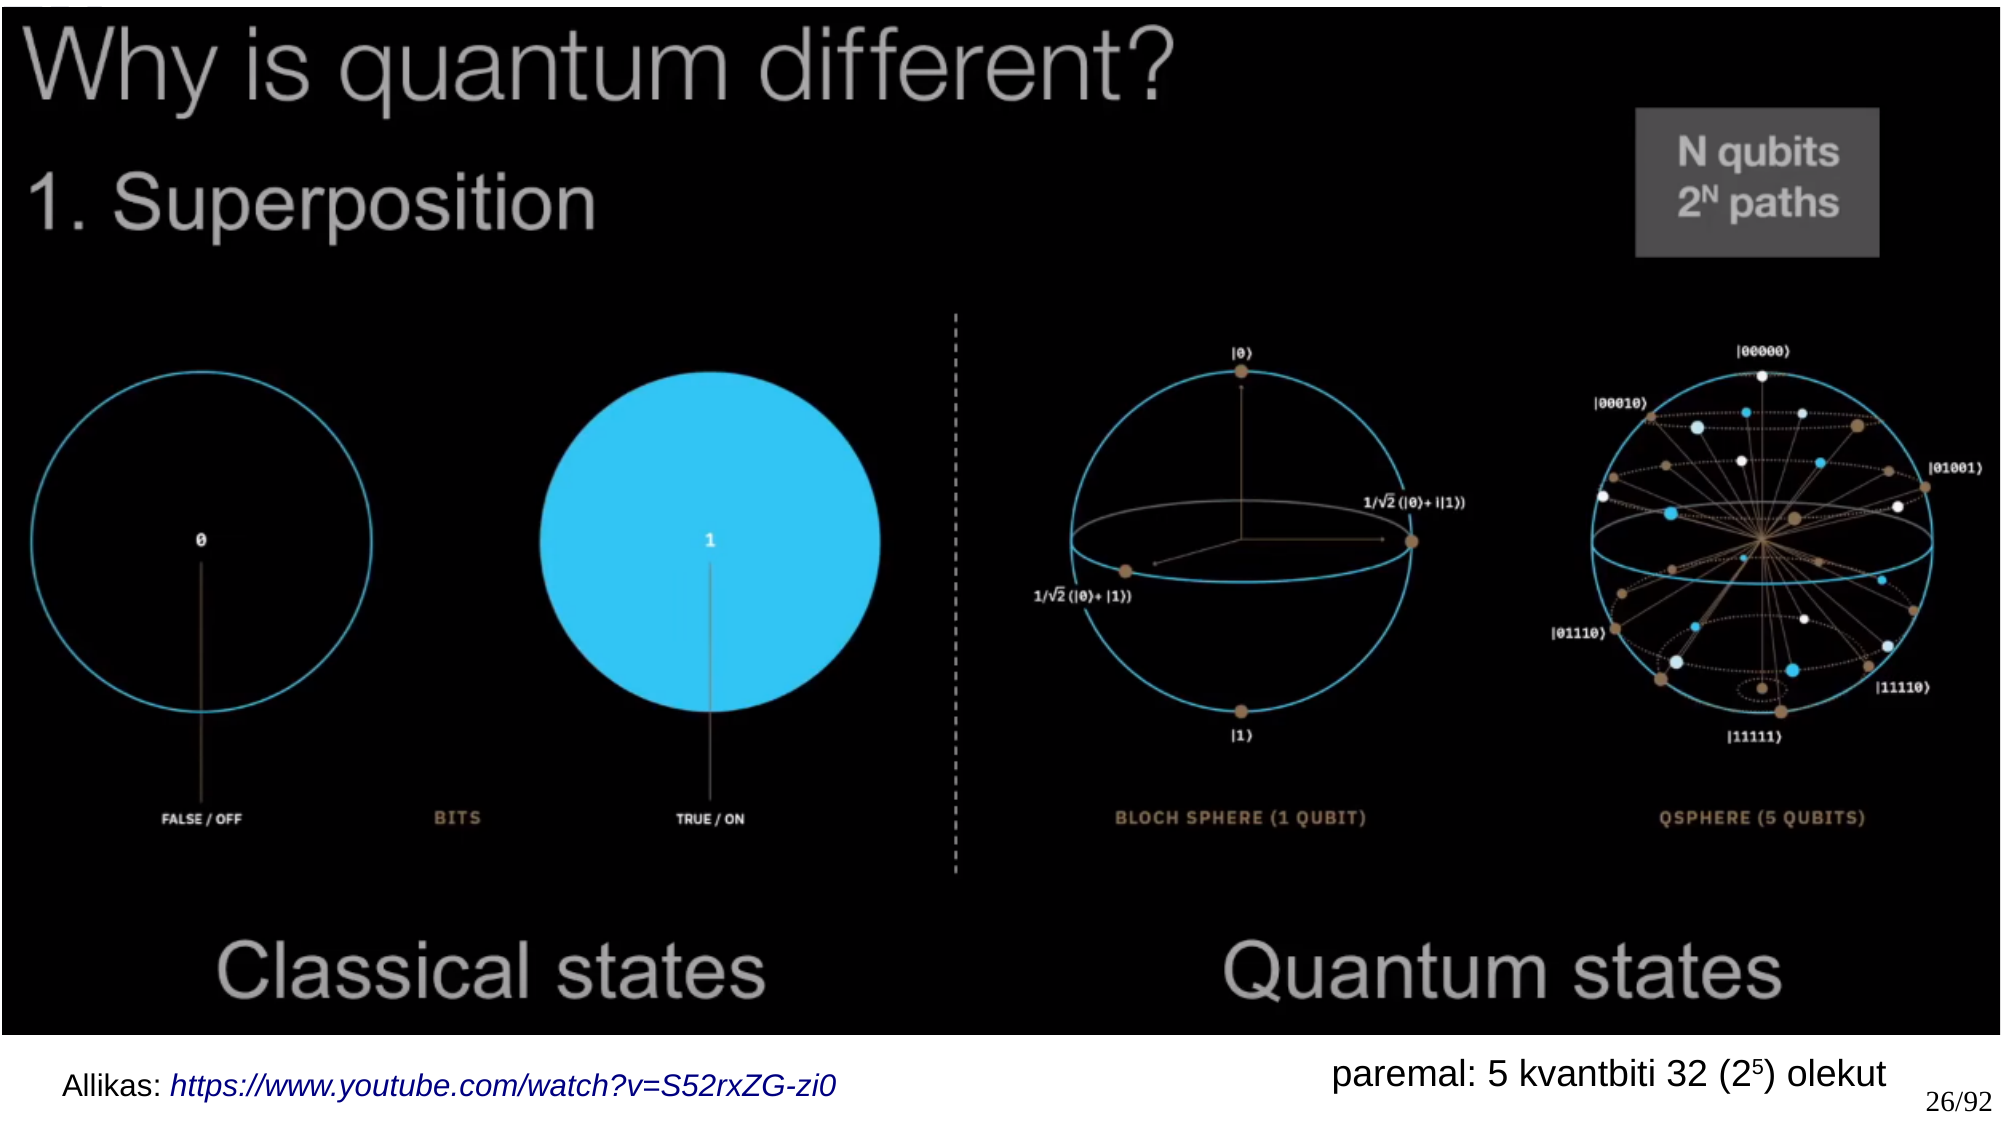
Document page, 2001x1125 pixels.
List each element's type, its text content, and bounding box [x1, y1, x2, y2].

text_box Allikas: https://www.youtube.com/watch?v=S52rxZG-zi0 [47, 1060, 853, 1111]
text_box paremal: 5 kvantbiti 32 (25) olekut [1316, 1045, 1908, 1103]
picture [0, 0, 2001, 1035]
